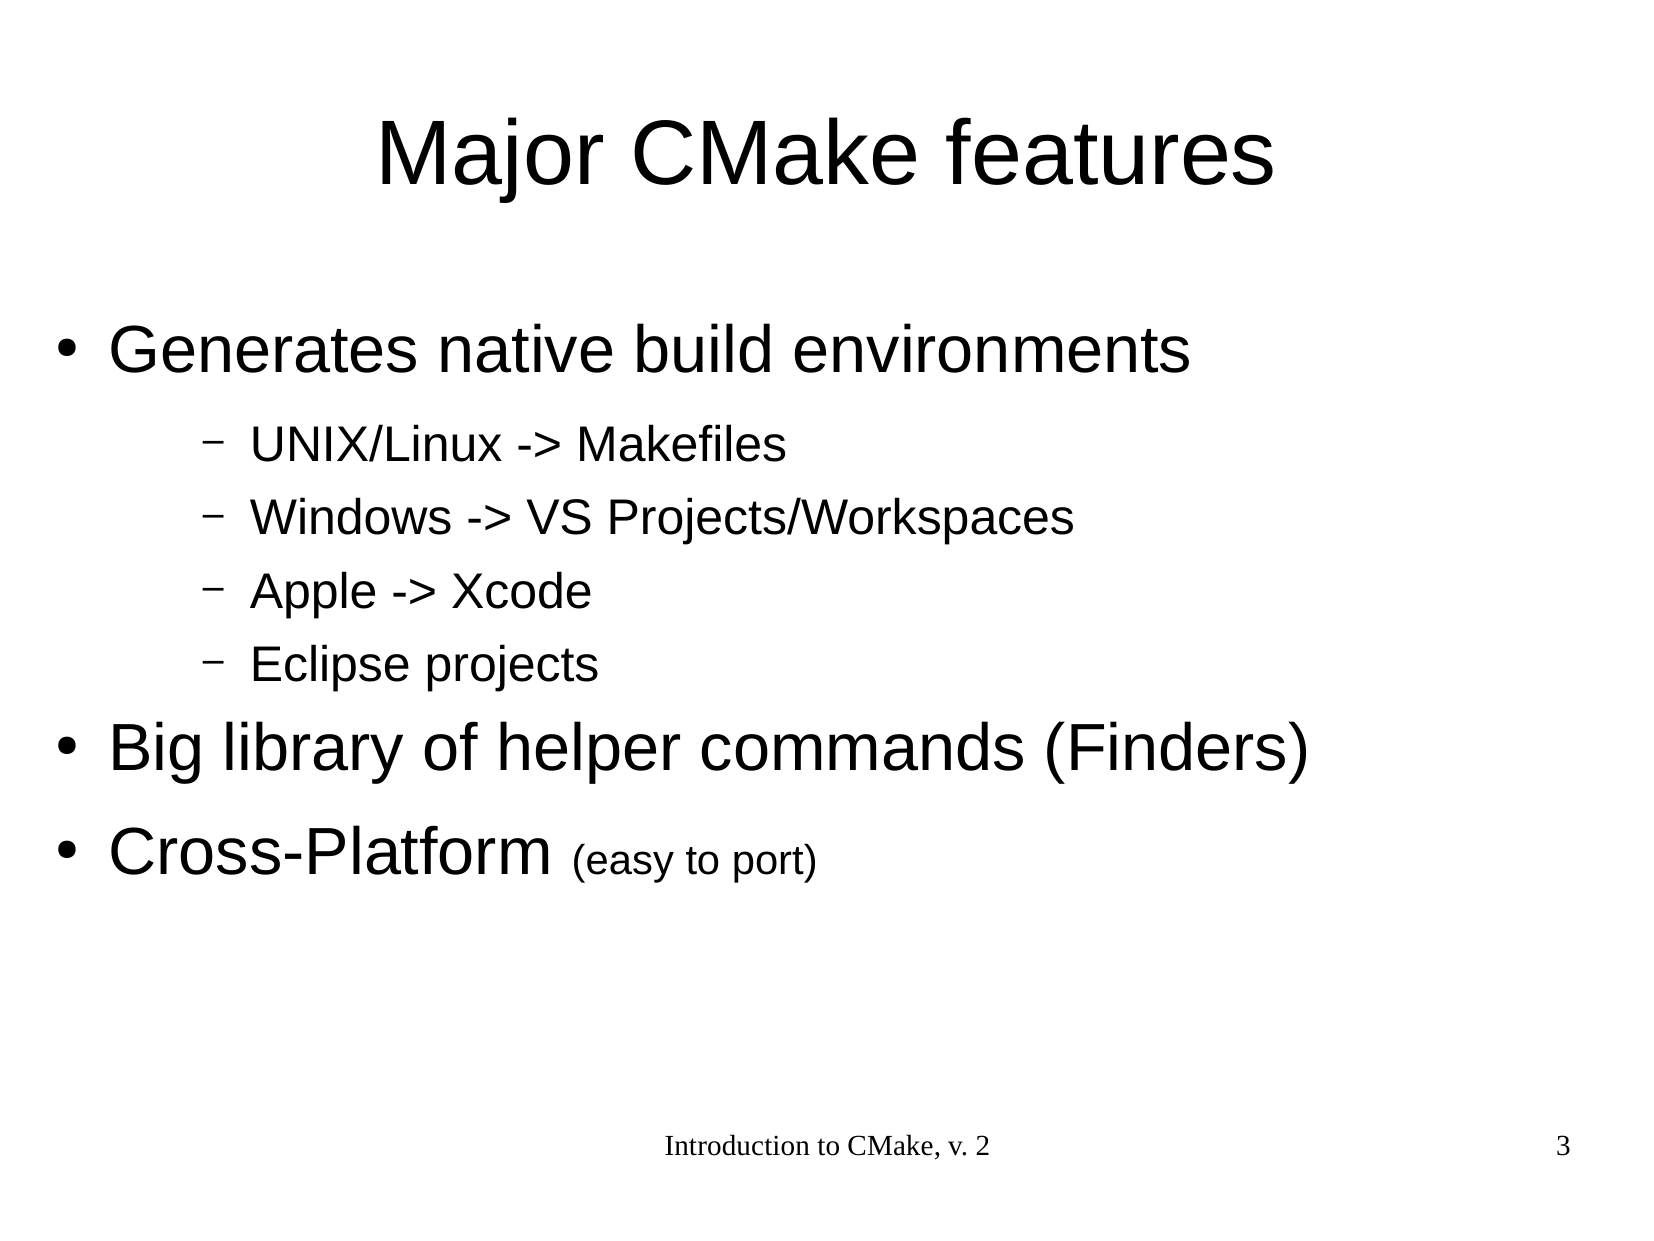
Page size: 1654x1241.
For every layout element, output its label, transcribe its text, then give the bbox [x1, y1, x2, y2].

list Generates native build environments UNIX/Linux -> Makefiles Windows -> VS Projects/Workspaces Apple -> Xcode Eclipse projects Big library of helper commands (Finders) Cross-Platform (easy to port) [37, 207, 1576, 1051]
title Major CMake features [82, 49, 1571, 207]
